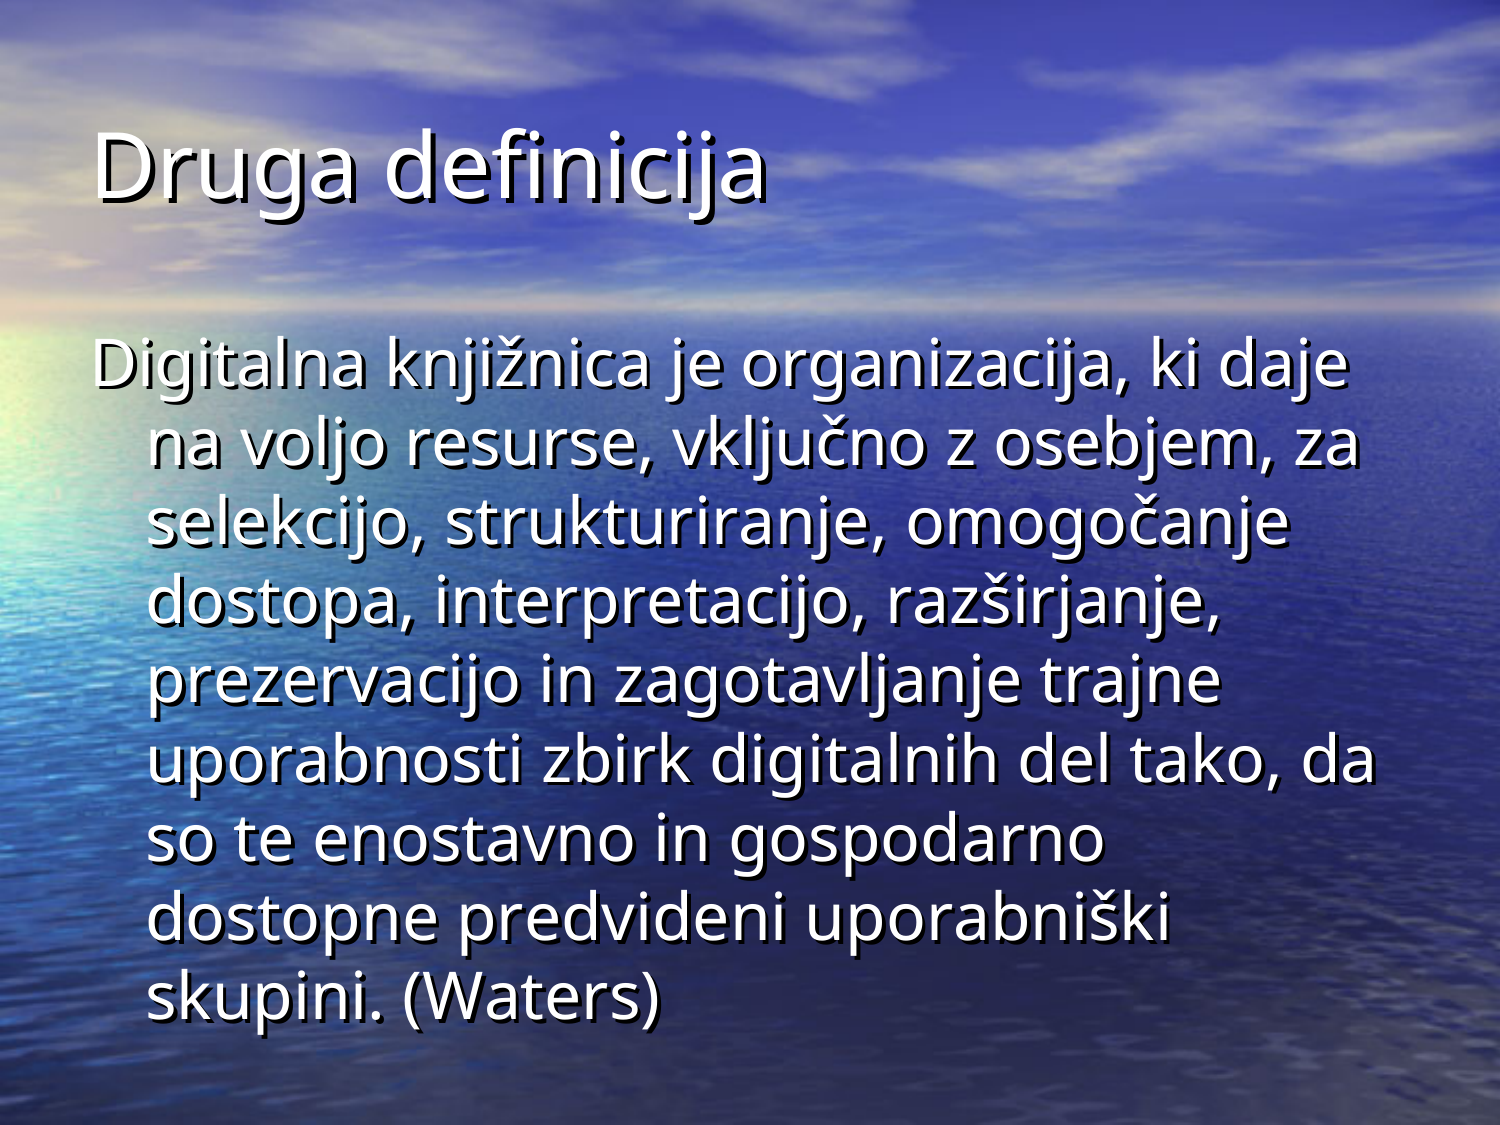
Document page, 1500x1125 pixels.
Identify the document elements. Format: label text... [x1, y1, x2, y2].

list Digitalna knjižnica je organizacija, ki daje na voljo resurse, vključno z osebjem, za selekcijo, strukturiranje, omogočanje dostopa, interpretacijo, razširjanje, prezervacijo in zagotavljanje trajne uporabnosti zbirk digitalnih del tako, da so te enostavno in gospodarno dostopne predvideni uporabniški skupini. (Waters) [75, 312, 1426, 988]
title Druga definicija [75, 47, 1426, 276]
picture [0, 0, 1500, 1125]
